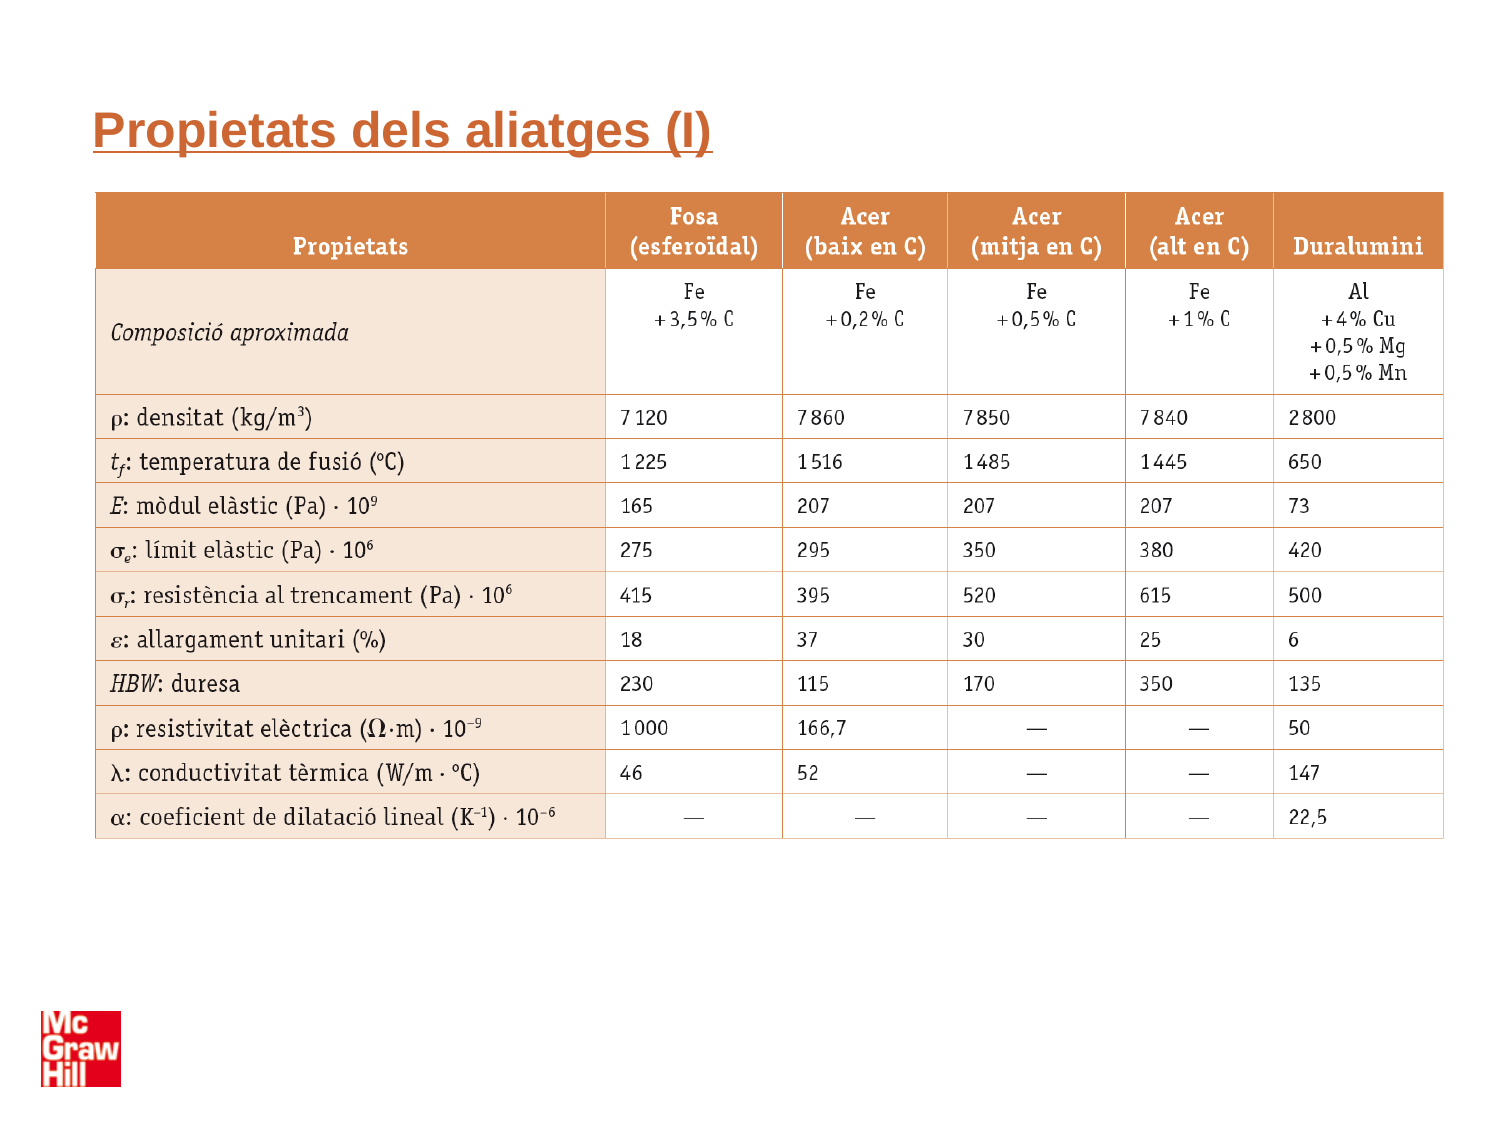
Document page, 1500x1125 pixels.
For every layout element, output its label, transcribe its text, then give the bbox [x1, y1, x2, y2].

picture [69, 179, 1459, 849]
text_box Propietats dels aliatges (I) [78, 90, 1483, 166]
chart [41, 1011, 121, 1087]
